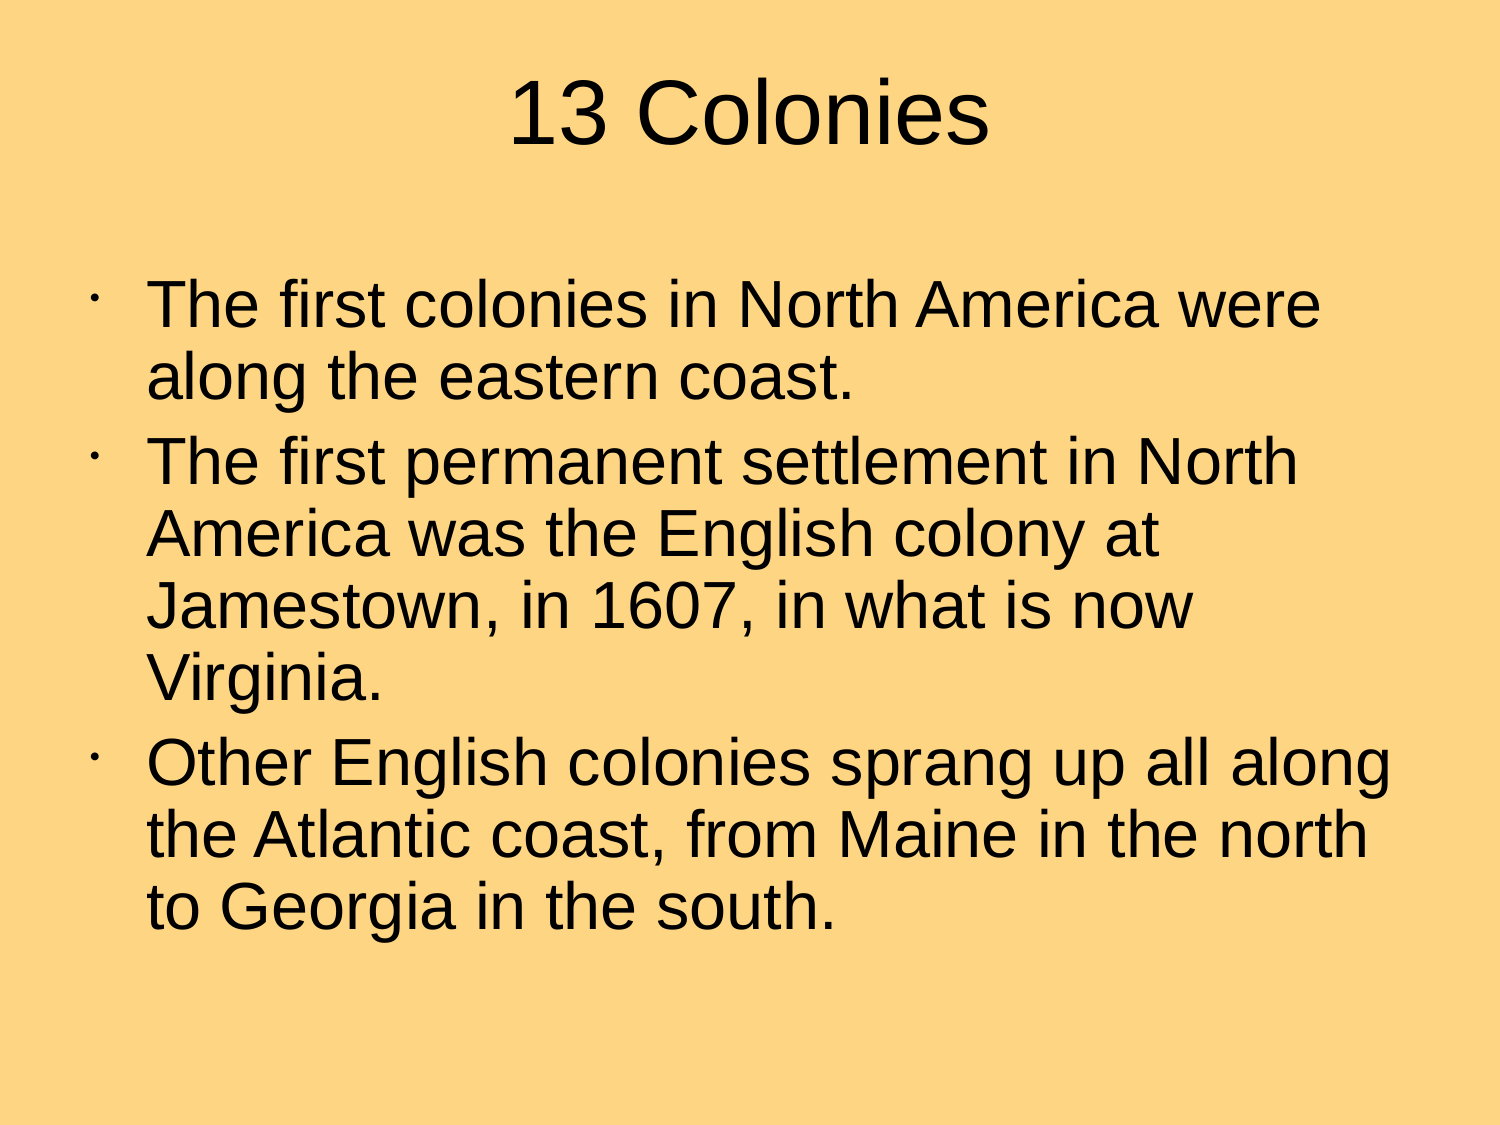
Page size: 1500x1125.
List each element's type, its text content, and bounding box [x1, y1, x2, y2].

title 13 Colonies [75, 45, 1425, 233]
list The first colonies in North America were along the eastern coast. The first permanent settlement in North America was the English colony at Jamestown, in 1607, in what is now Virginia. Other English colonies sprang up all along the Atlantic coast, from Maine in the north to Georgia in the south. [75, 262, 1425, 1005]
